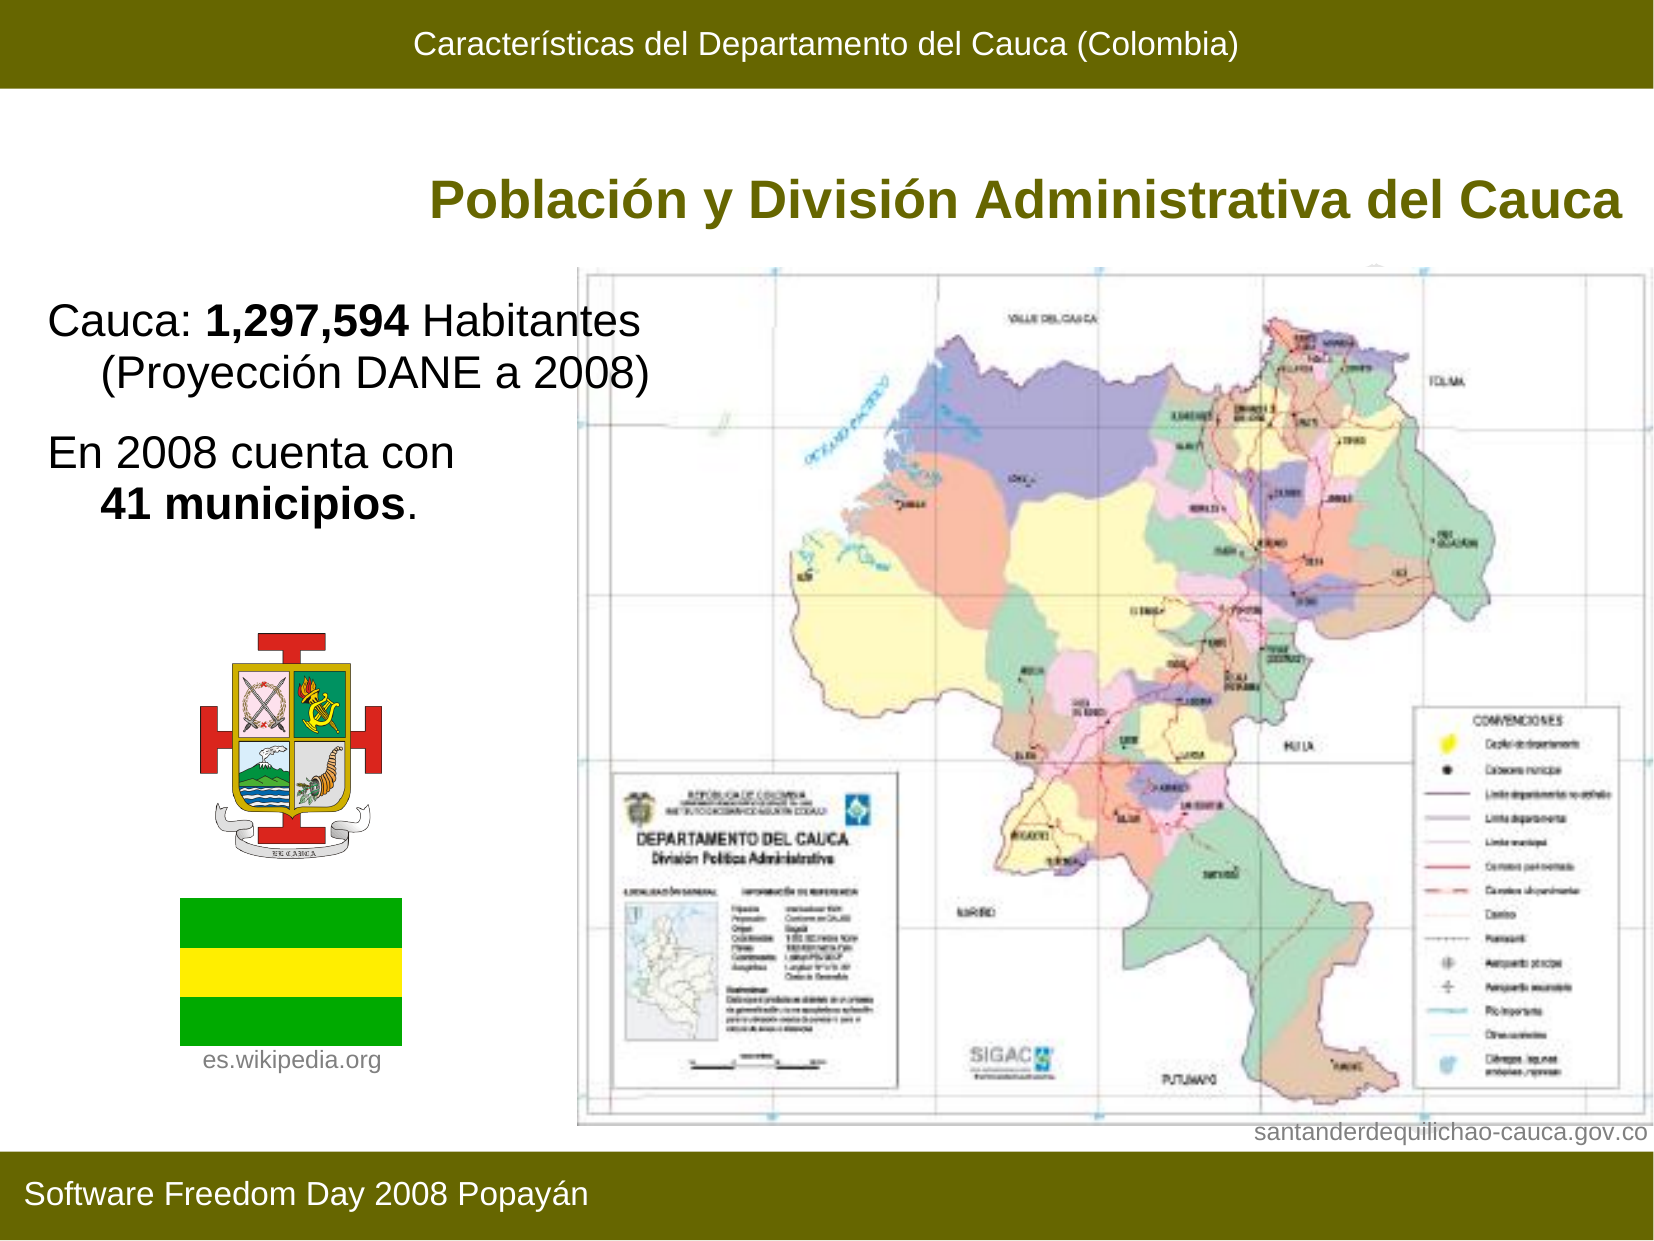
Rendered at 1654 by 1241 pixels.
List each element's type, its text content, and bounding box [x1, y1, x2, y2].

picture [200, 633, 382, 859]
picture [180, 898, 402, 1046]
title Población y División Administrativa del Cauca [147, 147, 1625, 252]
text_box es.wikipedia.org [202, 1045, 380, 1074]
picture [577, 267, 1654, 1126]
text_box santanderdequilichao-cauca.gov.co [1247, 1117, 1643, 1146]
list Cauca: 1,297,594 Habitantes (Proyección DANE a 2008) En 2008 cuenta con 41 municipios. [29, 295, 785, 1122]
